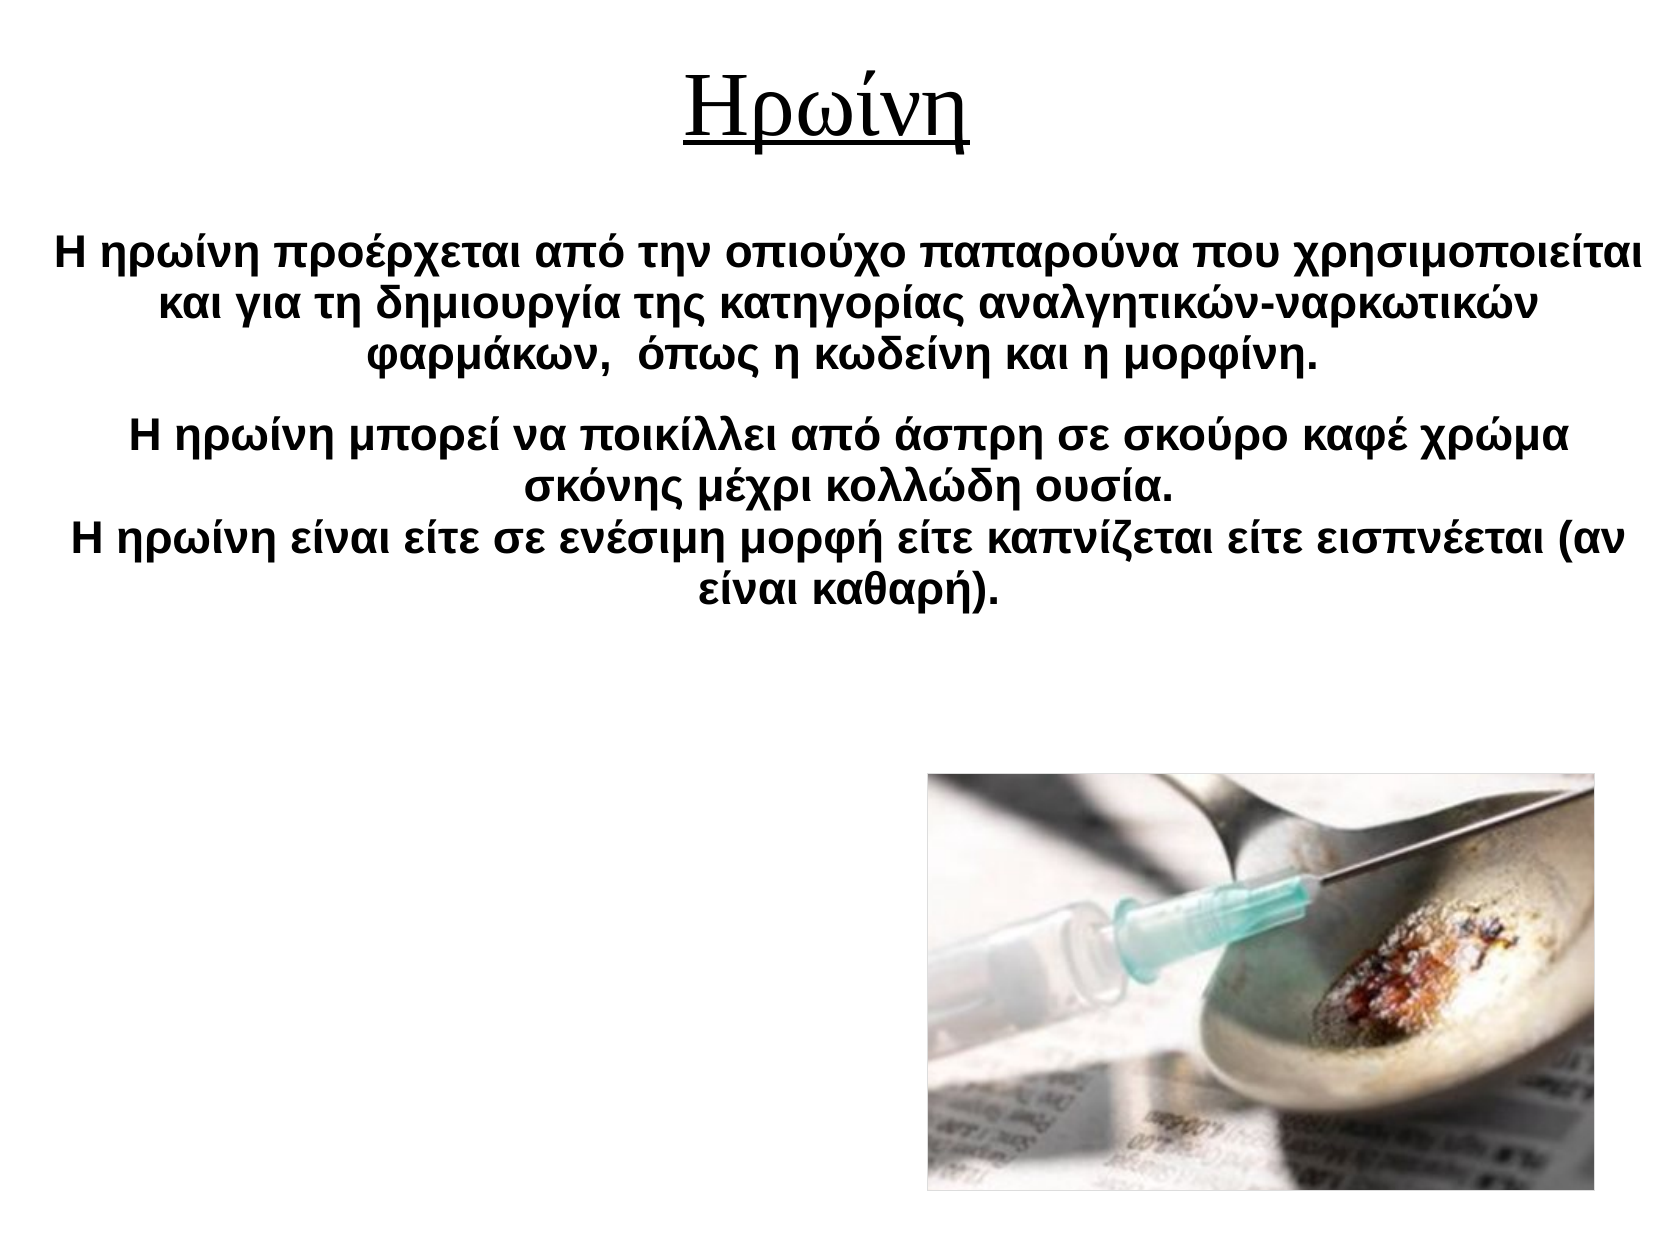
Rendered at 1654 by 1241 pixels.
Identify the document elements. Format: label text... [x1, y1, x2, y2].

title Ηρωίνη [82, 49, 1571, 159]
list Η ηρωίνη προέρχεται από την οπιούχο παπαρούνα που χρησιμοποιείται και για τη δημιουργία της κατηγορίας αναλγητικών-ναρκωτικών φαρμάκων, όπως η κωδείνη και η μορφίνη. Η ηρωίνη μπορεί να ποικίλλει από άσπρη σε σκούρο καφέ χρώμα σκόνης μέχρι κολλώδη ουσία. Η ηρωίνη είναι είτε σε ενέσιμη μορφή είτε καπνίζεται είτε εισπνέεται (αν είναι καθαρή). [44, 168, 1654, 1241]
text_box [927, 773, 1595, 1191]
